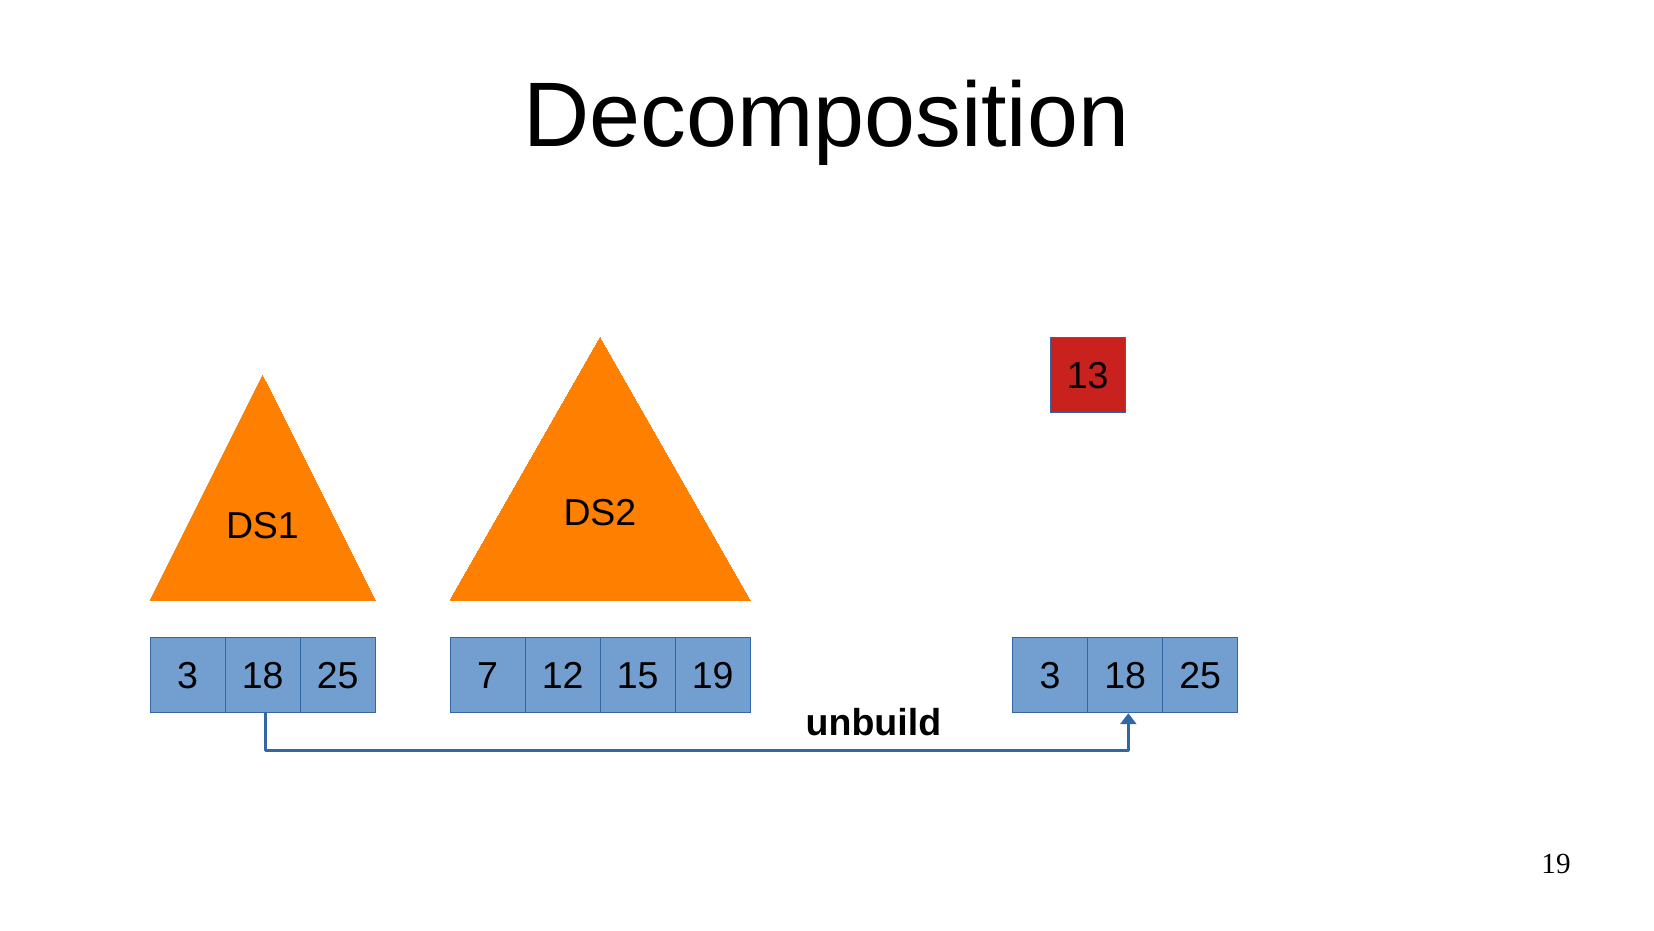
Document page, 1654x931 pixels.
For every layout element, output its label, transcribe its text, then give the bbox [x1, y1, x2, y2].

text_box 7 [450, 637, 526, 713]
text_box 13 [1050, 337, 1126, 413]
text_box 18 [1087, 637, 1163, 713]
text_box 25 [1163, 637, 1238, 713]
text_box 12 [526, 637, 600, 713]
text_box 3 [150, 637, 225, 713]
text_box 15 [600, 637, 676, 713]
text_box 19 [676, 637, 751, 713]
text_box 25 [301, 637, 376, 713]
title Decomposition [82, 37, 1571, 193]
text_box DS2 [450, 337, 751, 601]
text_box 18 [225, 637, 301, 713]
text_box 3 [1012, 637, 1087, 713]
text_box unbuild [790, 694, 956, 751]
text_box DS1 [150, 375, 376, 601]
